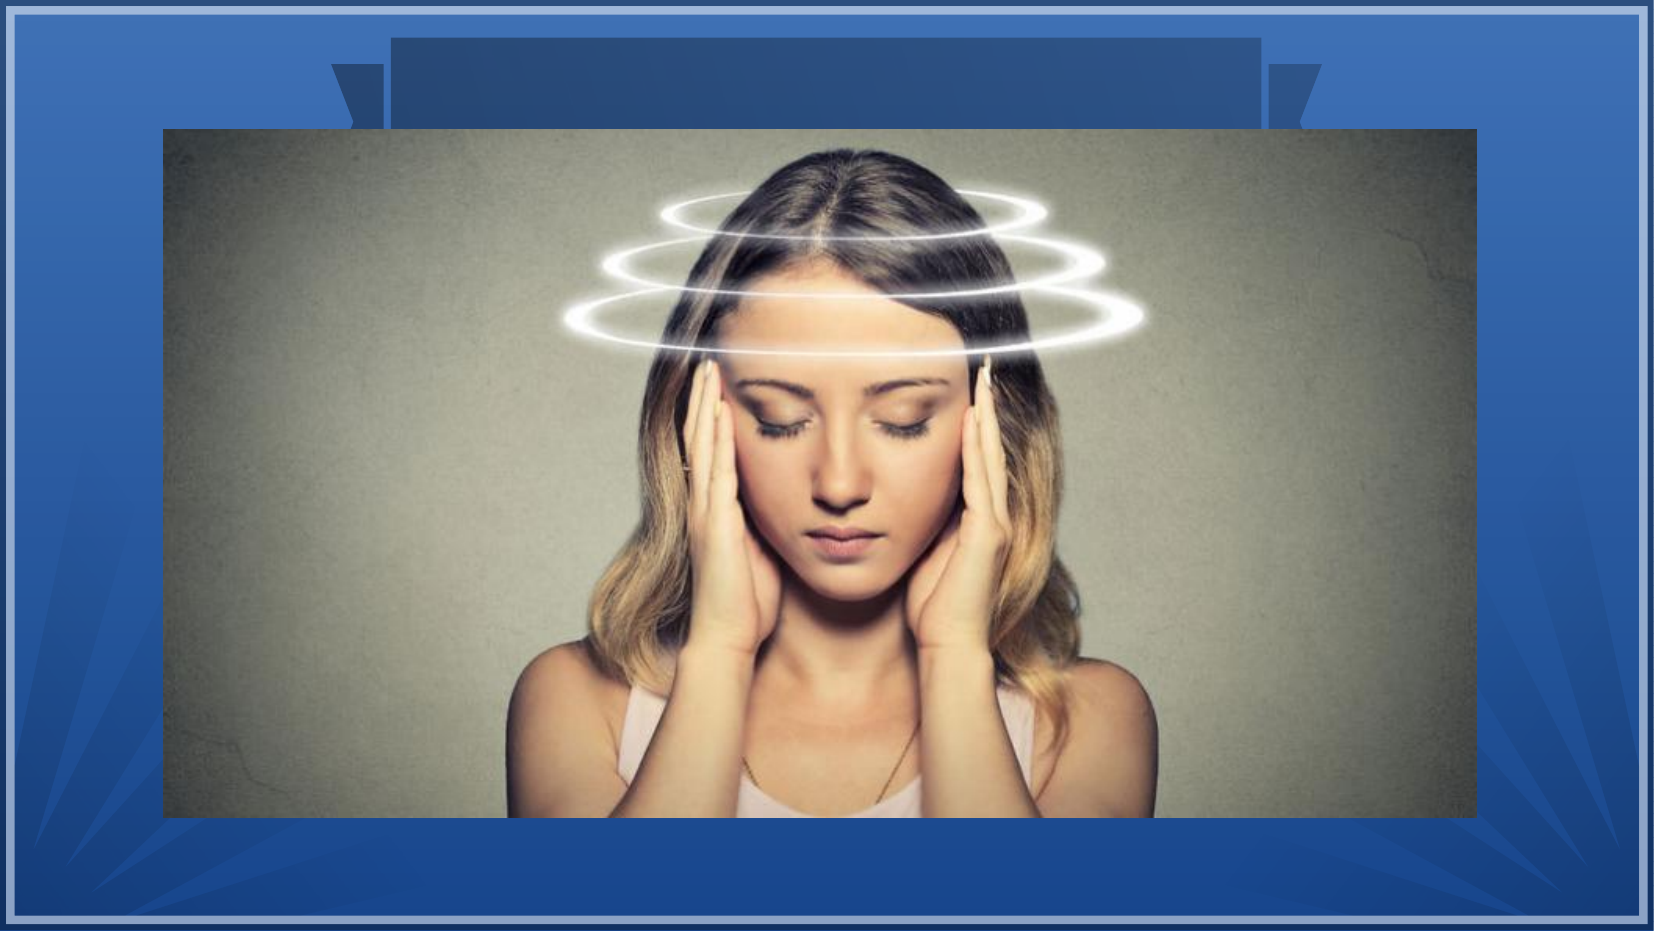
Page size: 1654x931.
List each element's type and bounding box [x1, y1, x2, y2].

picture [163, 129, 1477, 818]
